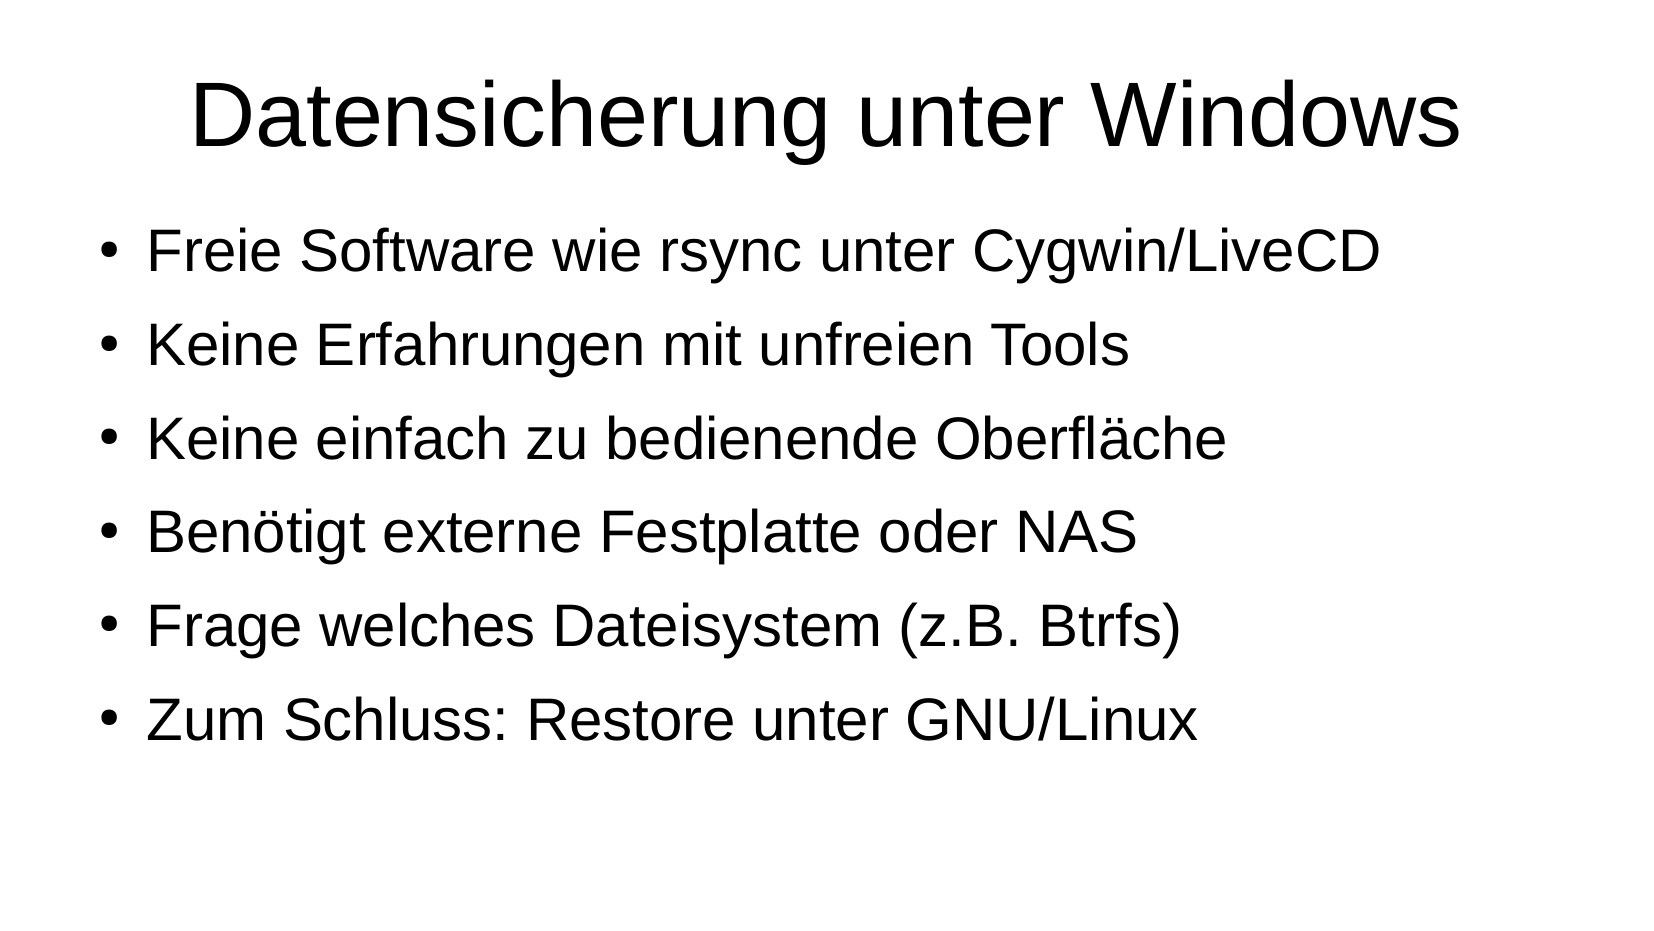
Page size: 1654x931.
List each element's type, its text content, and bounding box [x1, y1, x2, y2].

list Freie Software wie rsync unter Cygwin/LiveCD Keine Erfahrungen mit unfreien Tools Keine einfach zu bedienende Oberfläche Benötigt externe Festplatte oder NAS Frage welches Dateisystem (z.B. Btrfs) Zum Schluss: Restore unter GNU/Linux [82, 217, 1571, 758]
title Datensicherung unter Windows [82, 37, 1571, 193]
